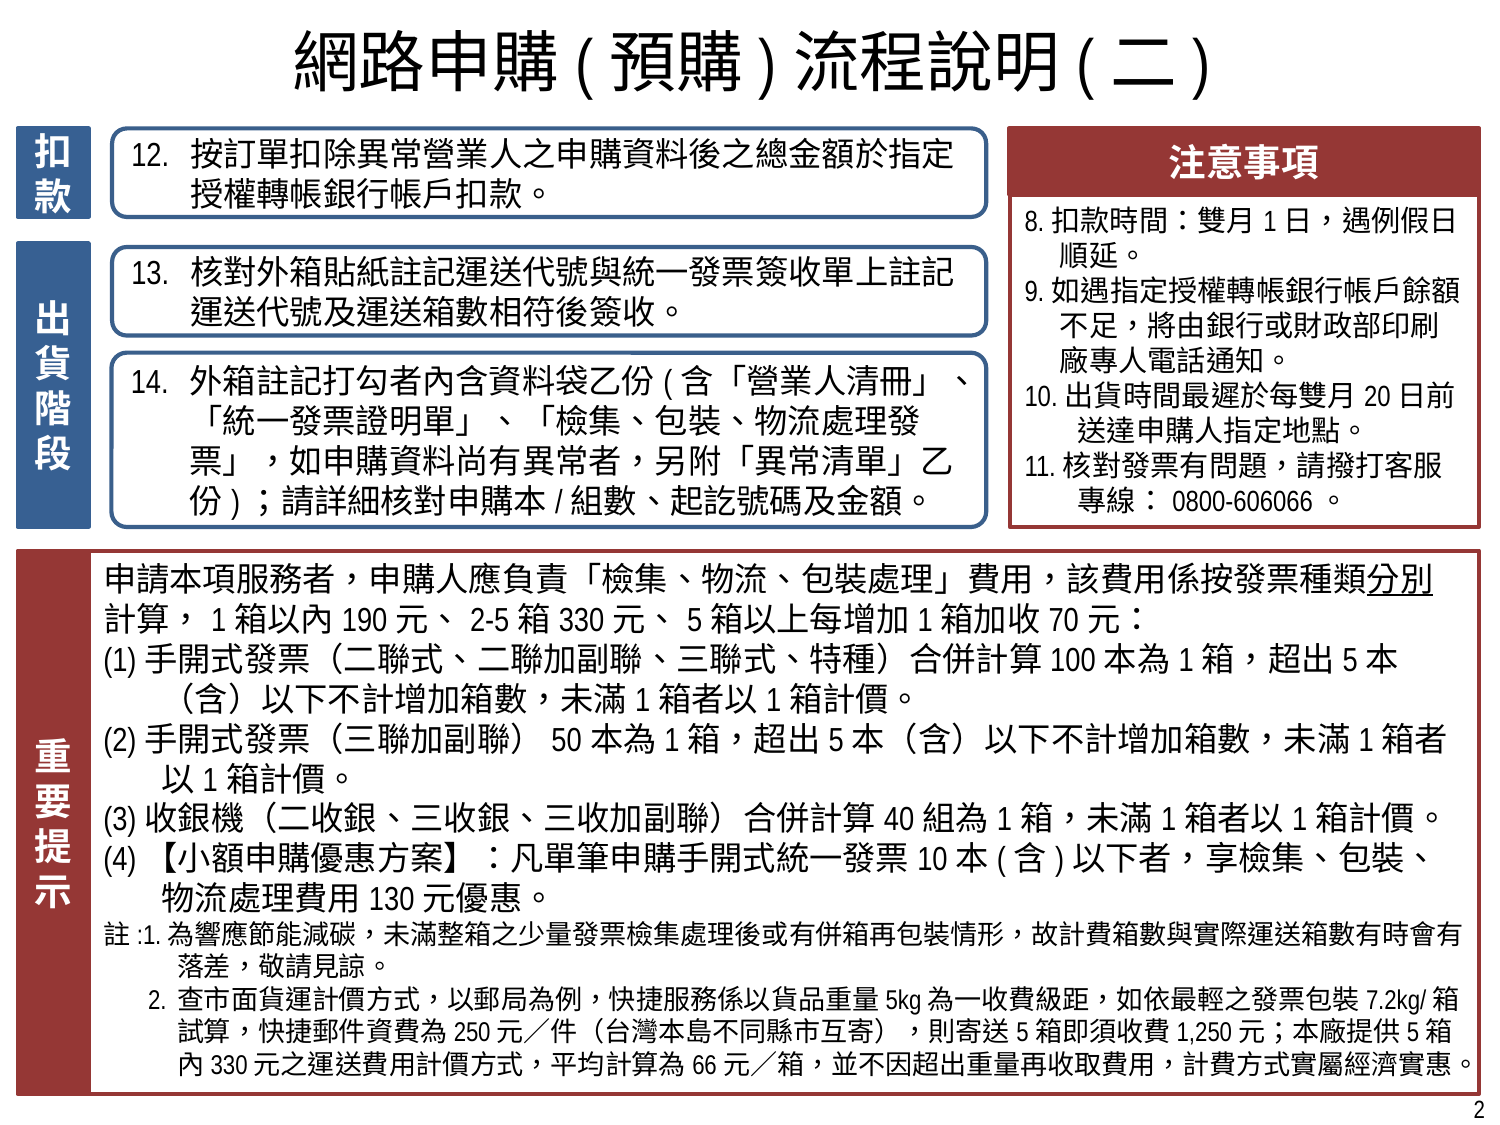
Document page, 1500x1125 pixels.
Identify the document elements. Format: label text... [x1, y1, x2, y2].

text_box 重要提示 [17, 550, 88, 1094]
text_box 申請本項服務者，申購人應負責「檢集、物流、包裝處理」費用，該費用係按發票種類分別計算，1箱以內190元、2-5箱330元、5箱以上每增加1箱加收70元： (1)手開式發票（二聯式、二聯加副聯、三聯式、特種）合併計算100本為1箱，超出5本（含）以下不計增加箱數，未滿1箱者以1箱計價。 (2)手開式發票（三聯加副聯）50本為1箱，超出5本（含）以下不計增加箱數，未滿1箱者以1箱計價。 (3)收銀機（二收銀、三收銀、三收加副聯）合併計算40組為1箱，未滿1箱者以1箱計價。 (4)【小額申購優惠方案】：凡單筆申購手開式統一發票10本(含)以下者，享檢集、包裝、物流處理費用130元優惠。 註:1.為響應節能減碳，未滿整箱之少量發票檢集處理後或有併箱再包裝情形，故計費箱數與實際運送箱數有時會有落差，敬請見諒。 2. 查市面貨運計價方式，以郵局為例，快捷服務係以貨品重量5kg為一收費級距，如依最輕之發票包裝7.2kg/箱試算，快捷郵件資費為250元／件（台灣本島不同縣市互寄），則寄送5箱即須收費1,250元；本廠提供5箱內330元之運送費用計價方式，平均計算為66元／箱，並不因超出重量再收取費用，計費方式實屬經濟實惠。 [88, 550, 1479, 1094]
text_box 注意事項 [1009, 128, 1479, 195]
title 網路申購(預購)流程說明(二) [76, 19, 1427, 100]
text_box 13. 核對外箱貼紙註記運送代號與統一發票簽收單上註記運送代號及運送箱數相符後簽收。 [112, 246, 987, 336]
text_box 扣款 [17, 128, 89, 217]
text_box 14. 外箱註記打勾者內含資料袋乙份(含「營業人清冊」、「統一發票證明單」、「檢集、包裝、物流處理發票」，如申購資料尚有異常者，另附「異常清單」乙份)；請詳細核對申購本/組數、起訖號碼及金額。 [111, 352, 987, 528]
slide_number <編號> [1149, 1078, 1500, 1125]
text_box 8.扣款時間：雙月1日，遇例假日順延。 9.如遇指定授權轉帳銀行帳戶餘額不足，將由銀行或財政部印刷廠專人電話通知。 10.出貨時間最遲於每雙月20日前送達申購人指定地點。 11.核對發票有問題，請撥打客服專線：0800-606066。 [1009, 195, 1479, 527]
text_box 出貨階段 [17, 243, 89, 528]
text_box 12. 按訂單扣除異常營業人之申購資料後之總金額於指定授權轉帳銀行帳戶扣款。 [112, 128, 987, 217]
